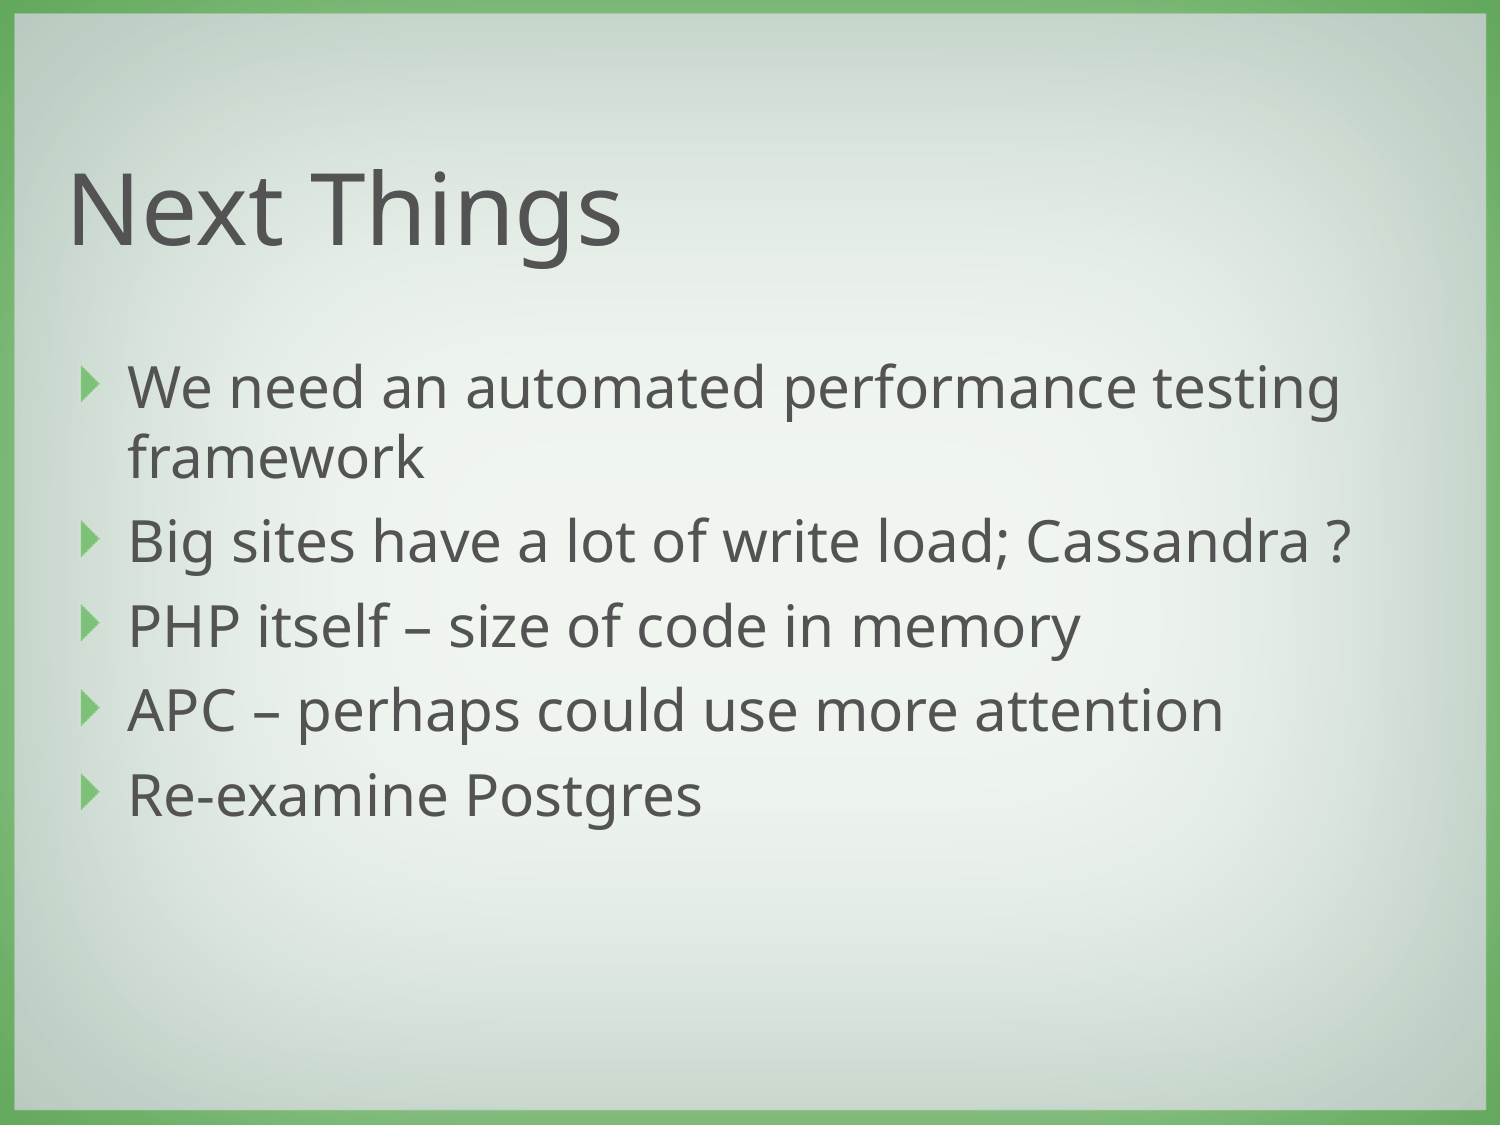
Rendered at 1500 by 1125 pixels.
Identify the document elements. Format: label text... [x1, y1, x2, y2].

title Next Things [50, 137, 1457, 274]
list We need an automated performance testing framework Big sites have a lot of write load; Cassandra ? PHP itself – size of code in memory APC – perhaps could use more attention Re-examine Postgres [56, 342, 1463, 993]
picture [0, 0, 1500, 1125]
